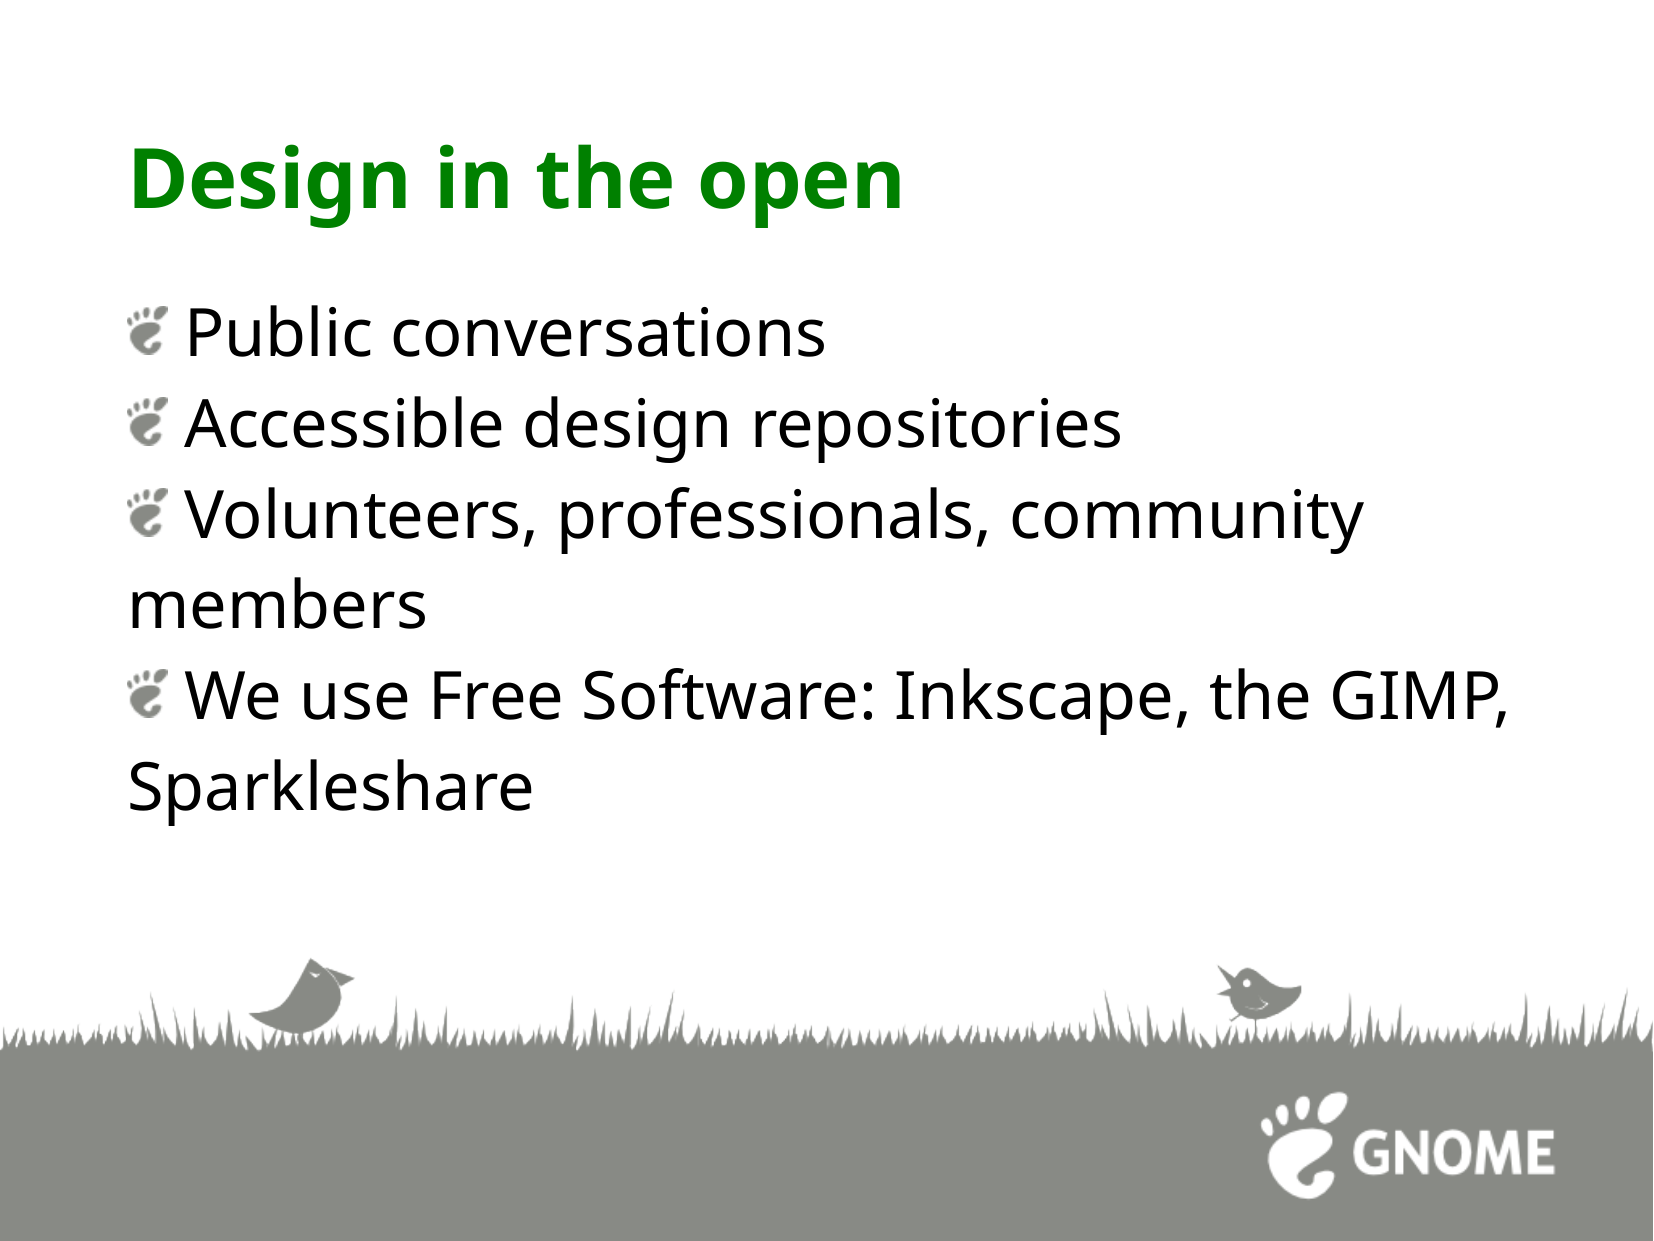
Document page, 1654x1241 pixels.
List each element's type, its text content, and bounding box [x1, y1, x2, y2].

text_box Public conversations Accessible design repositories Volunteers, professionals, community members We use Free Software: Inkscape, the GIMP, Sparkleshare [112, 277, 1612, 741]
picture [0, 0, 1653, 1241]
text_box Design in the open [112, 112, 1275, 239]
